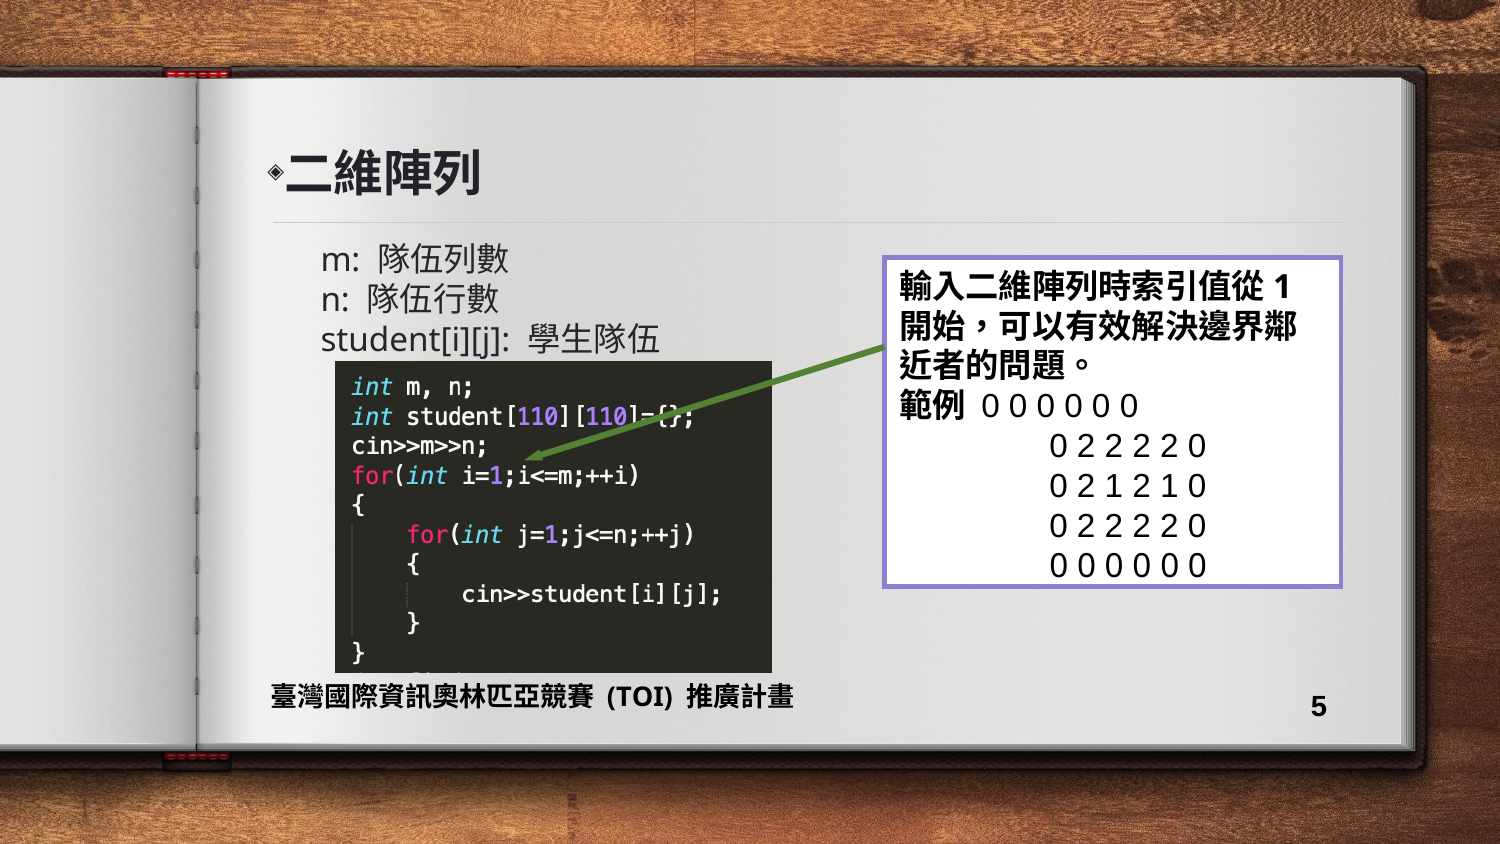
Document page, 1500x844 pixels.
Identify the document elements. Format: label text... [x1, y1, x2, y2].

text_box m: 隊伍列數 n: 隊伍行數 student[i][j]: 學生隊伍 [306, 231, 1296, 366]
text_box [1295, 672, 1386, 737]
picture [335, 362, 772, 673]
text_box 輸入二維陣列時索引值從1開始，可以有效解決邊界鄰近者的問題。 範例 0 0 0 0 0 0 0 2 2 2 2 0 0 2 1 2 1 0 0 2 2 2 2 0 0 0 0 0 0 0 [884, 257, 1341, 587]
list 二維陣列 [252, 126, 1194, 216]
